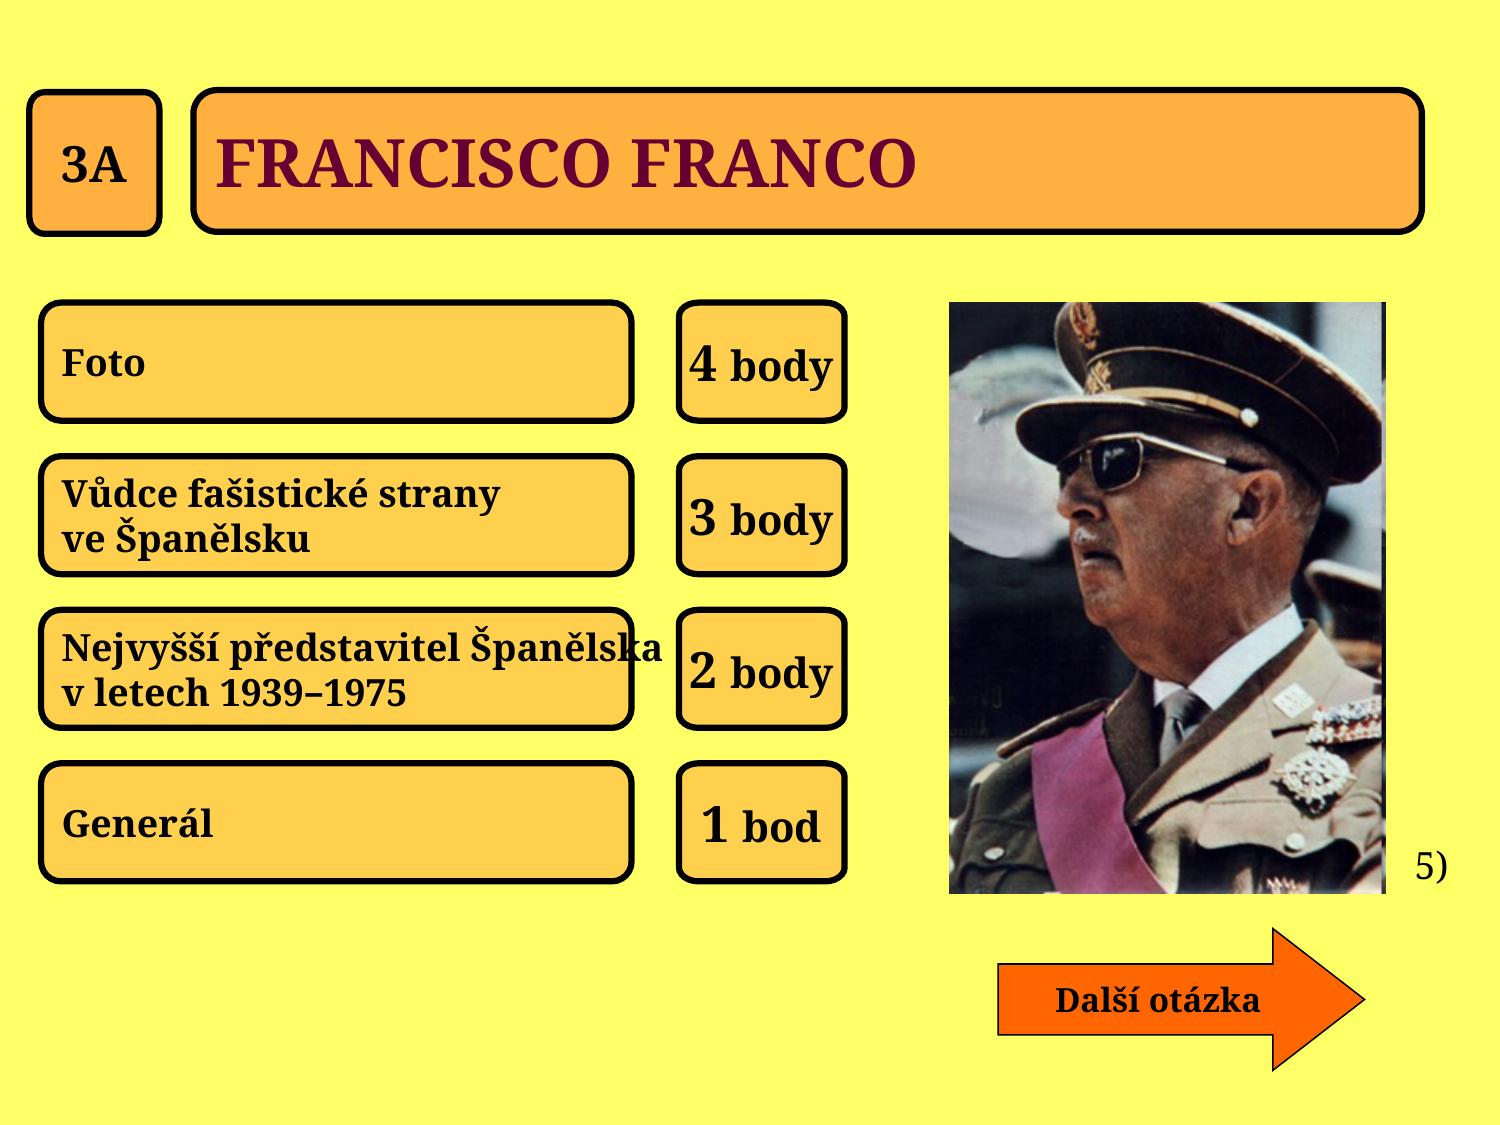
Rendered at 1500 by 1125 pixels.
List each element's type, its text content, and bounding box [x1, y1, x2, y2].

text_box 4 body [678, 302, 845, 421]
text_box Další otázka [998, 928, 1365, 1071]
text_box Vůdce fašistické strany ve Španělsku [41, 456, 632, 575]
text_box 4 body [191, 87, 1425, 234]
text_box 2 body [678, 609, 845, 728]
text_box 3A [29, 92, 160, 234]
text_box Nejvyšší představitel Španělska v letech 1939−1975 [41, 609, 632, 728]
text_box 4 body [27, 89, 162, 236]
text_box 4 body [38, 454, 634, 577]
text_box FRANCISCO FRANCO [193, 90, 1422, 232]
text_box 5) [1399, 834, 1471, 895]
text_box 4 body [38, 761, 634, 884]
text_box 3 body [678, 456, 845, 575]
text_box 4 body [38, 607, 634, 730]
text_box Foto [41, 302, 632, 421]
text_box 1 bod [678, 763, 845, 882]
picture [949, 302, 1386, 894]
text_box 4 body [38, 300, 634, 423]
text_box Generál [41, 763, 632, 882]
